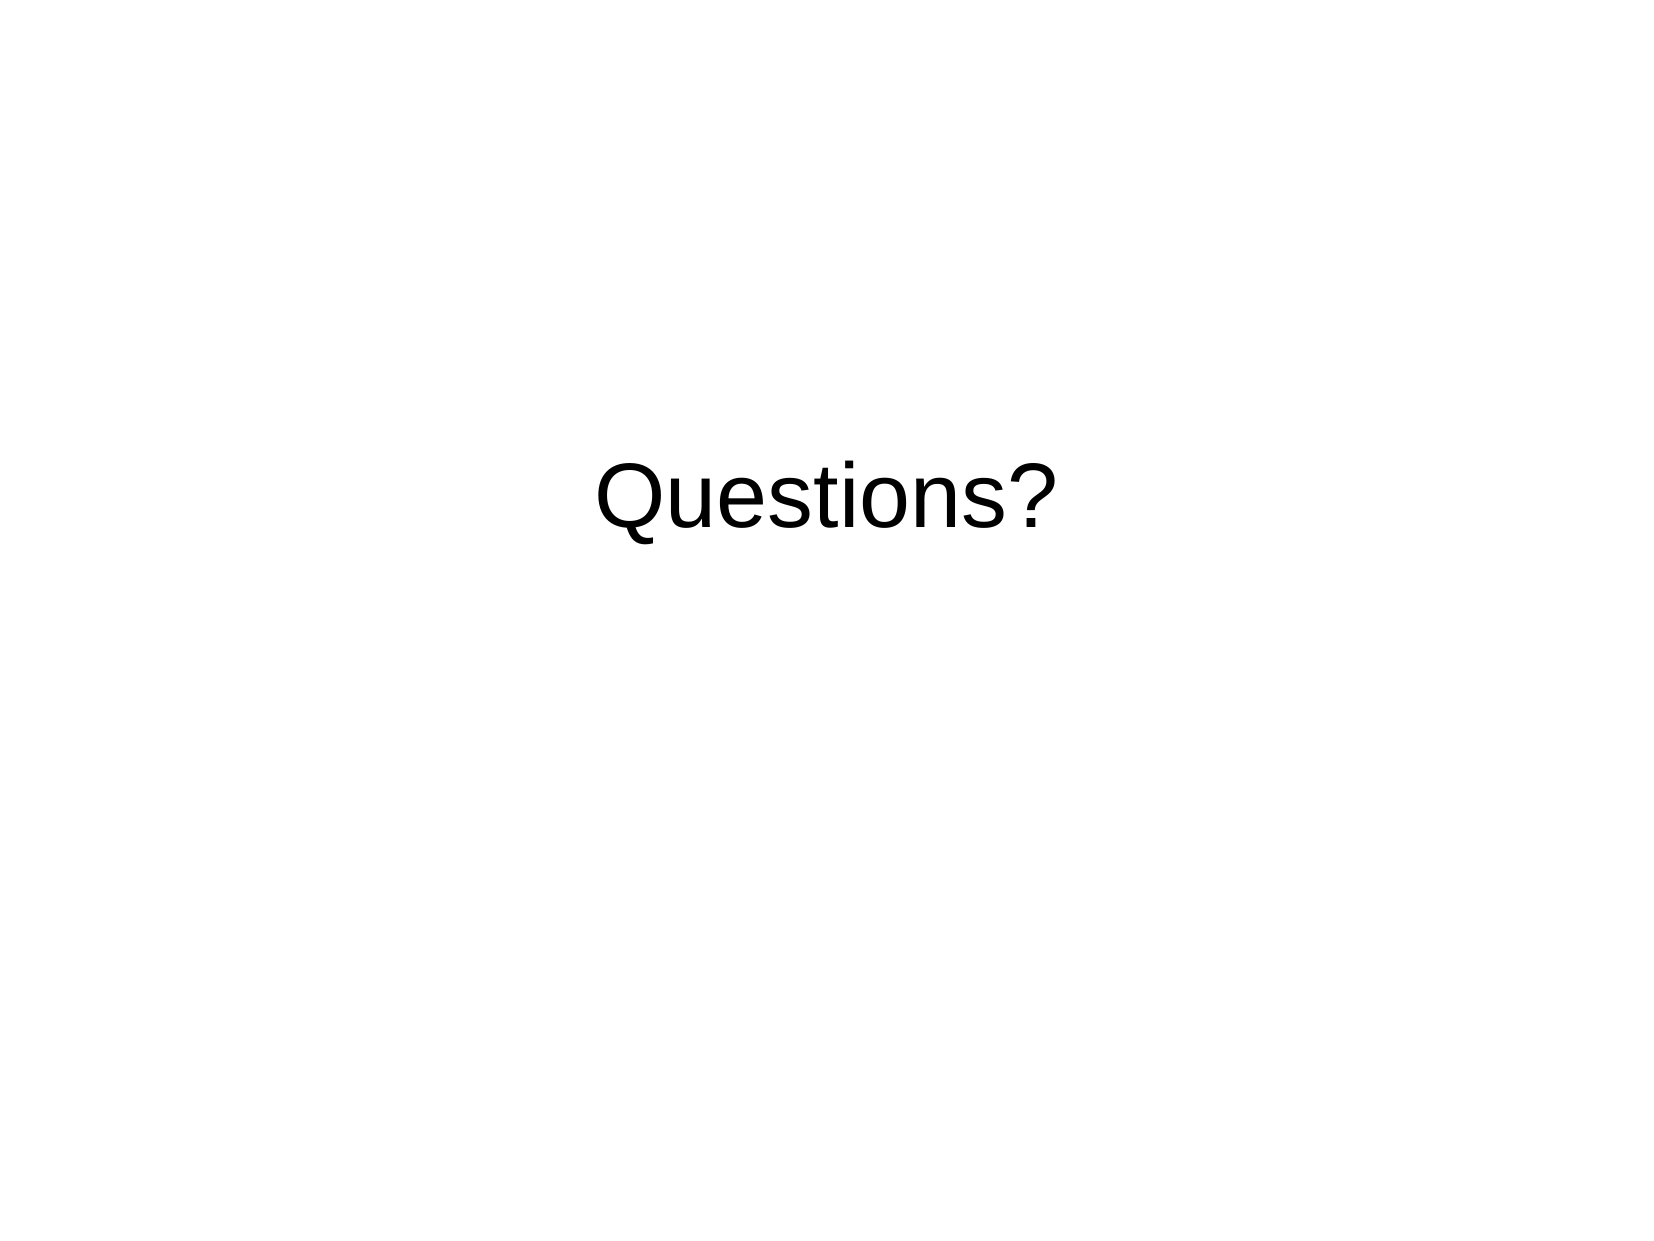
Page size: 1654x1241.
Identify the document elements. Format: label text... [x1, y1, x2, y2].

title Questions? [82, 399, 1571, 592]
